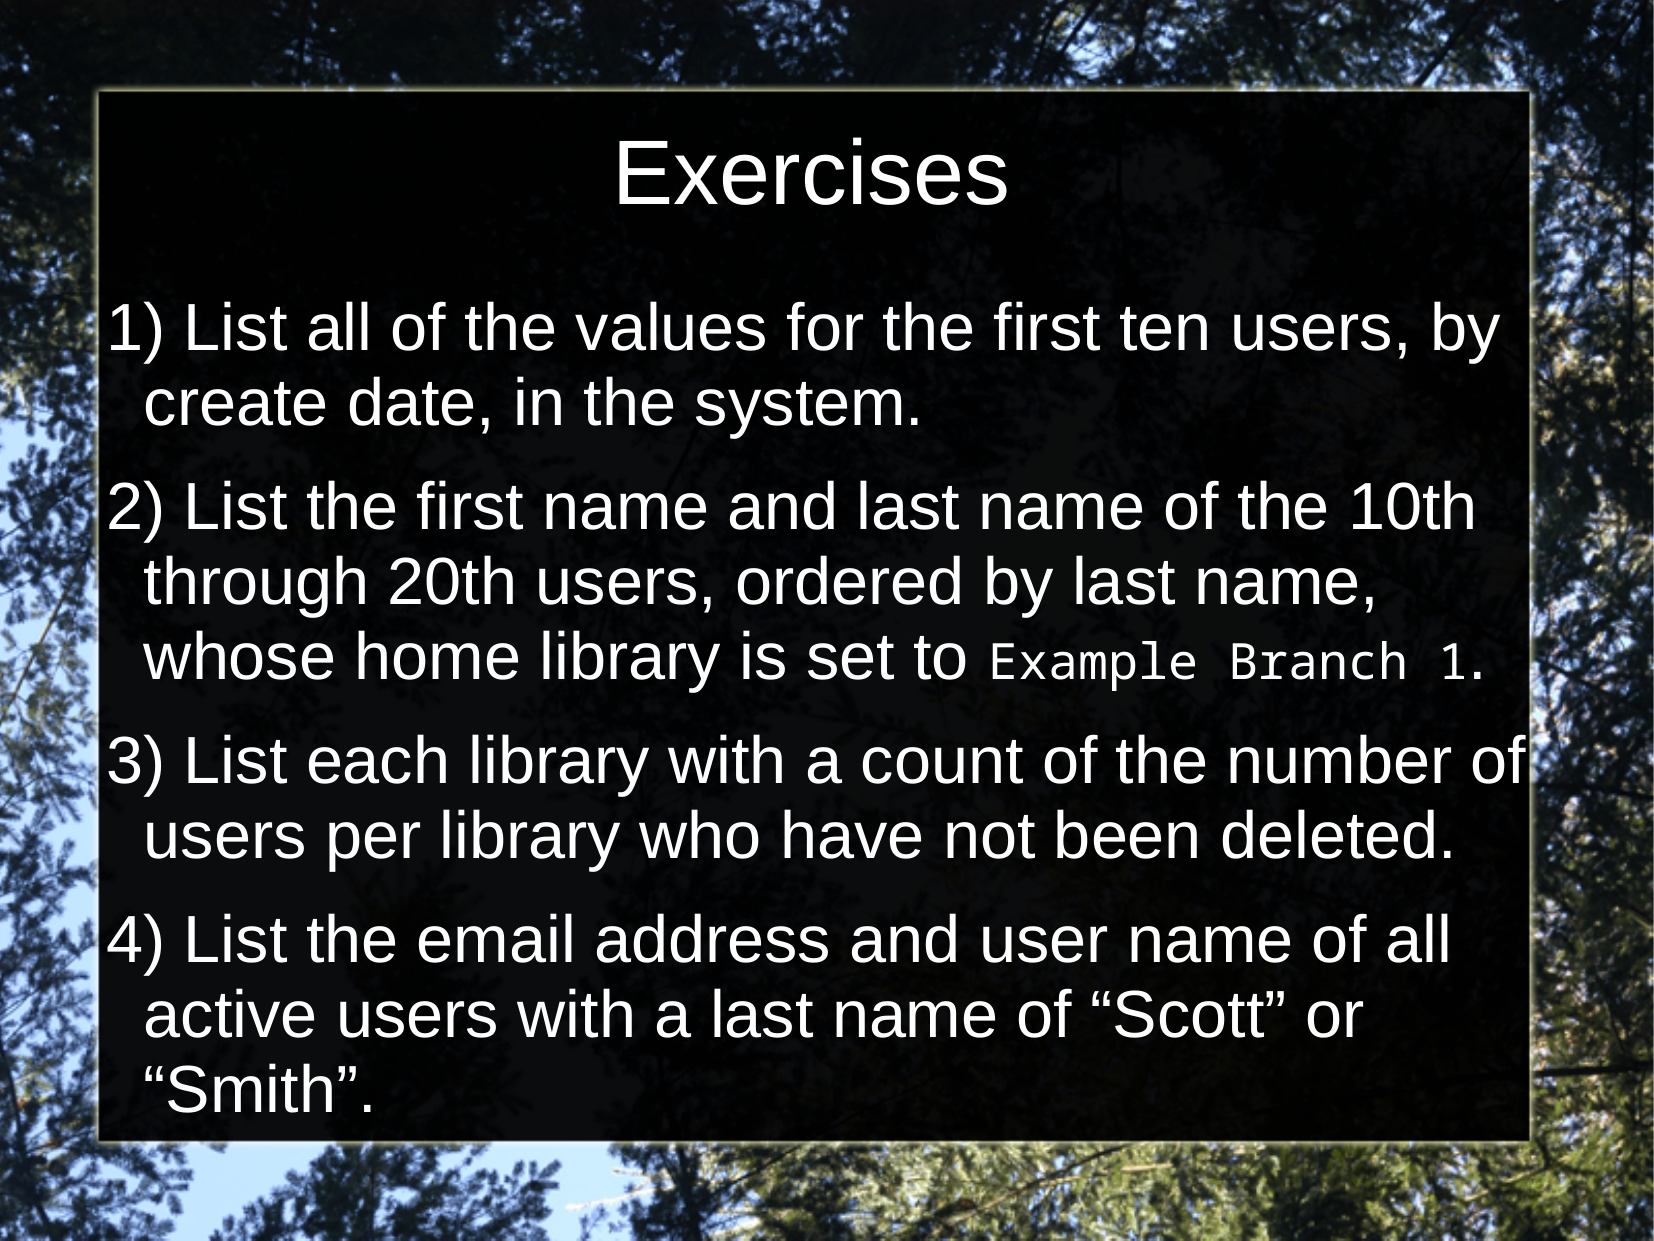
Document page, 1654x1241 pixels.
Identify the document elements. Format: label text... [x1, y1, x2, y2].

list List all of the values for the first ten users, by create date, in the system. List the first name and last name of the 10th through 20th users, ordered by last name, whose home library is set to Example Branch 1. List each library with a count of the number of users per library who have not been deleted. List the email address and user name of all active users with a last name of “Scott” or “Smith”. [88, 290, 1536, 1128]
title Exercises [88, 88, 1536, 257]
picture [0, 0, 1654, 1241]
